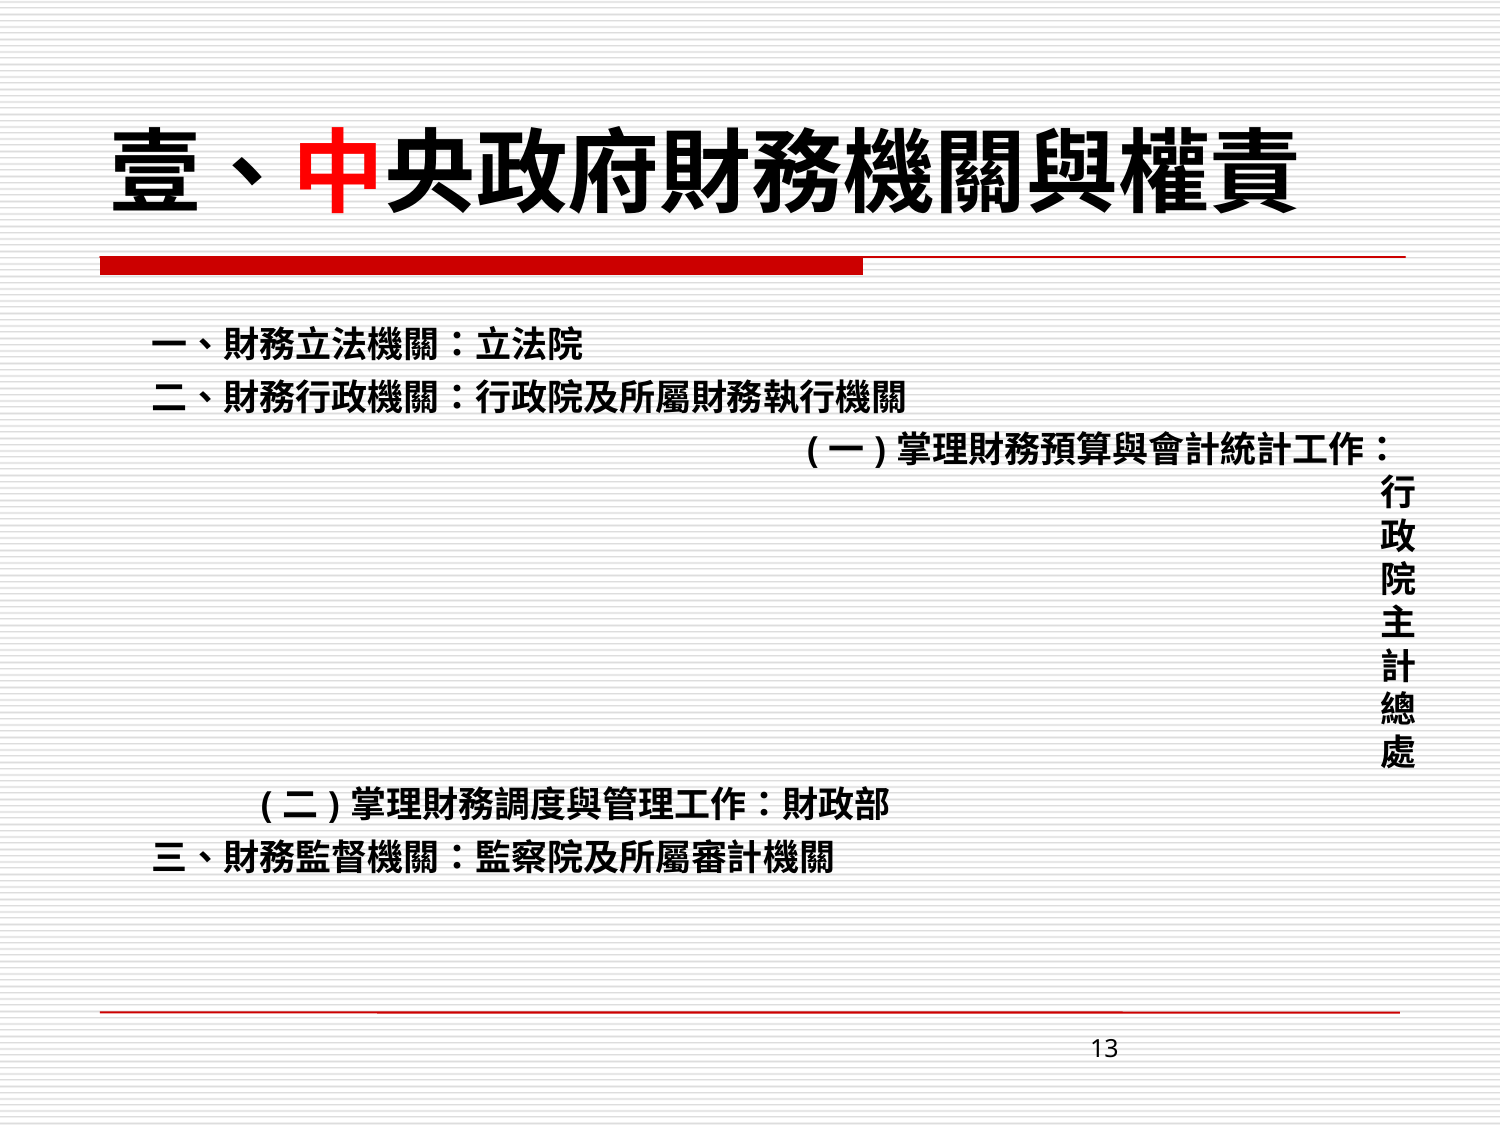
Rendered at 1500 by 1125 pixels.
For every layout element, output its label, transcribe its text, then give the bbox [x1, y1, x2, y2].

title 壹、中央政府財務機關與權責 [94, 78, 1459, 232]
text_box [1074, 1024, 1400, 1103]
list 一、財務立法機關：立法院 二、財務行政機關：行政院及所屬財務執行機關 (一)掌理財務預算與會計統計工作：行政院主計總處 (二)掌理財務調度與管理工作：財政部 三、財務監督機關：監察院及所屬審計機關 [88, 314, 1402, 988]
